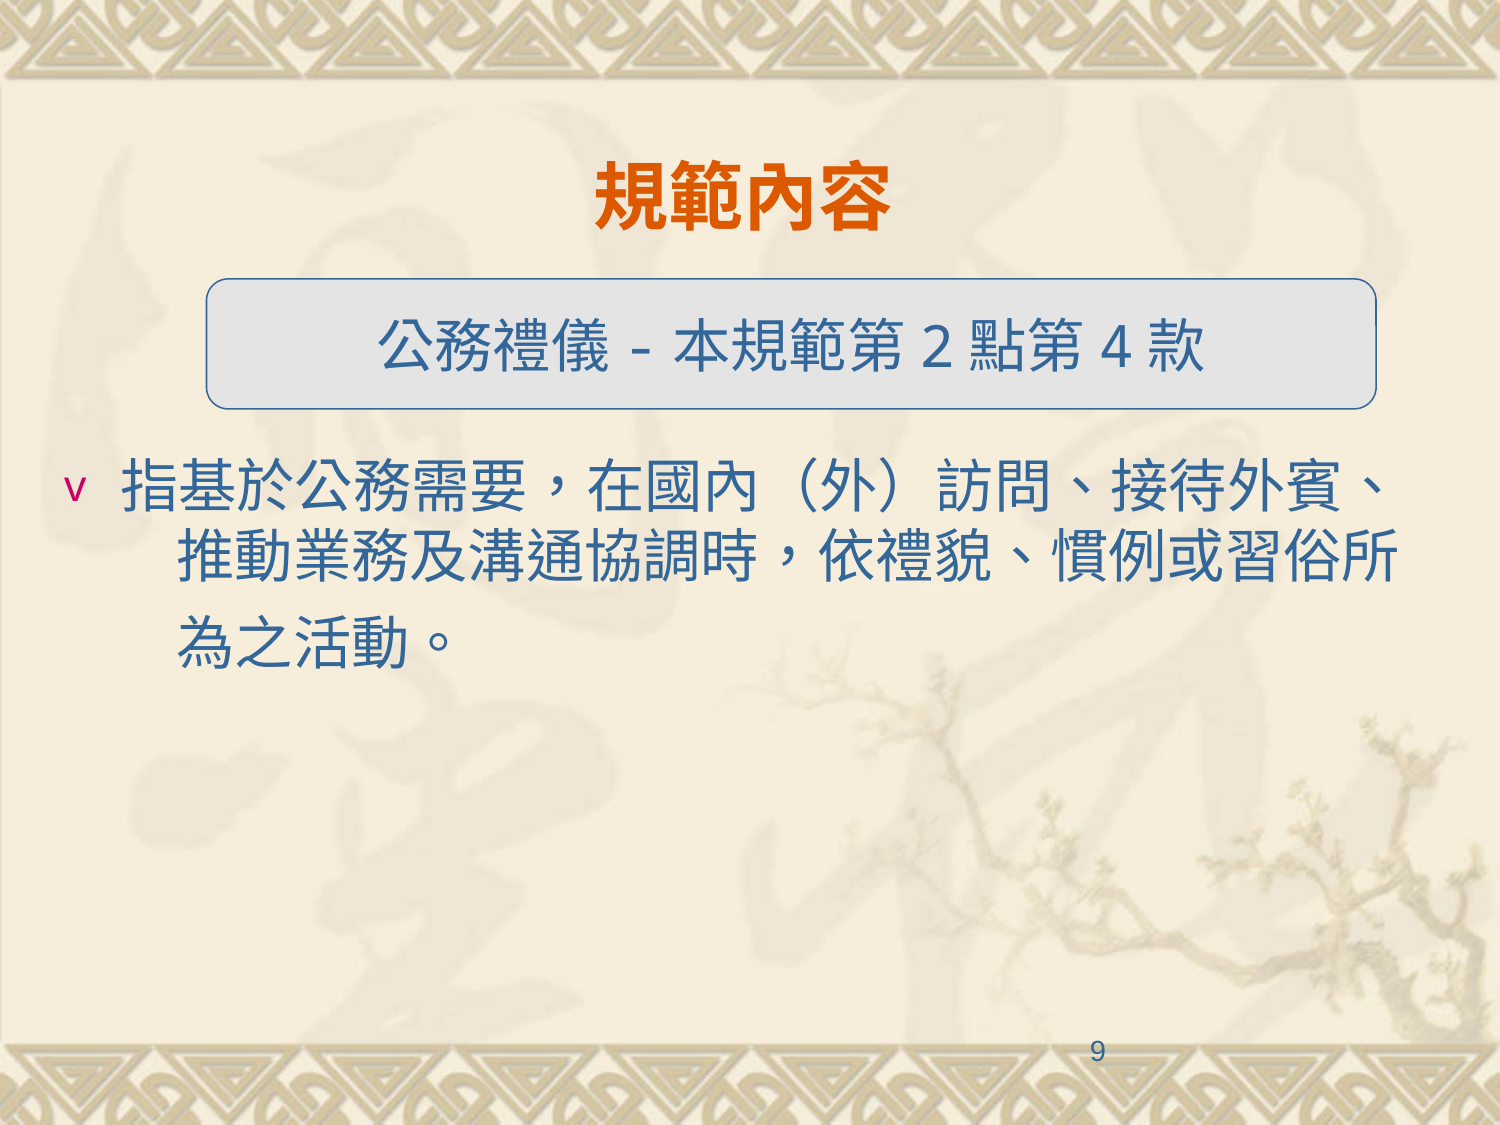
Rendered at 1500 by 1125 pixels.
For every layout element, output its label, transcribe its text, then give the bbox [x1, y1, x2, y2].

title 規範內容 [472, 106, 1016, 278]
text_box 公務禮儀-本規範第2點第4款 [206, 278, 1377, 409]
list 指基於公務需要，在國內（外）訪問、接待外賓、推動業務及溝通協調時，依禮貌、慣例或習俗所為之活動。 [49, 442, 1451, 1001]
text_box [1074, 1024, 1451, 1103]
